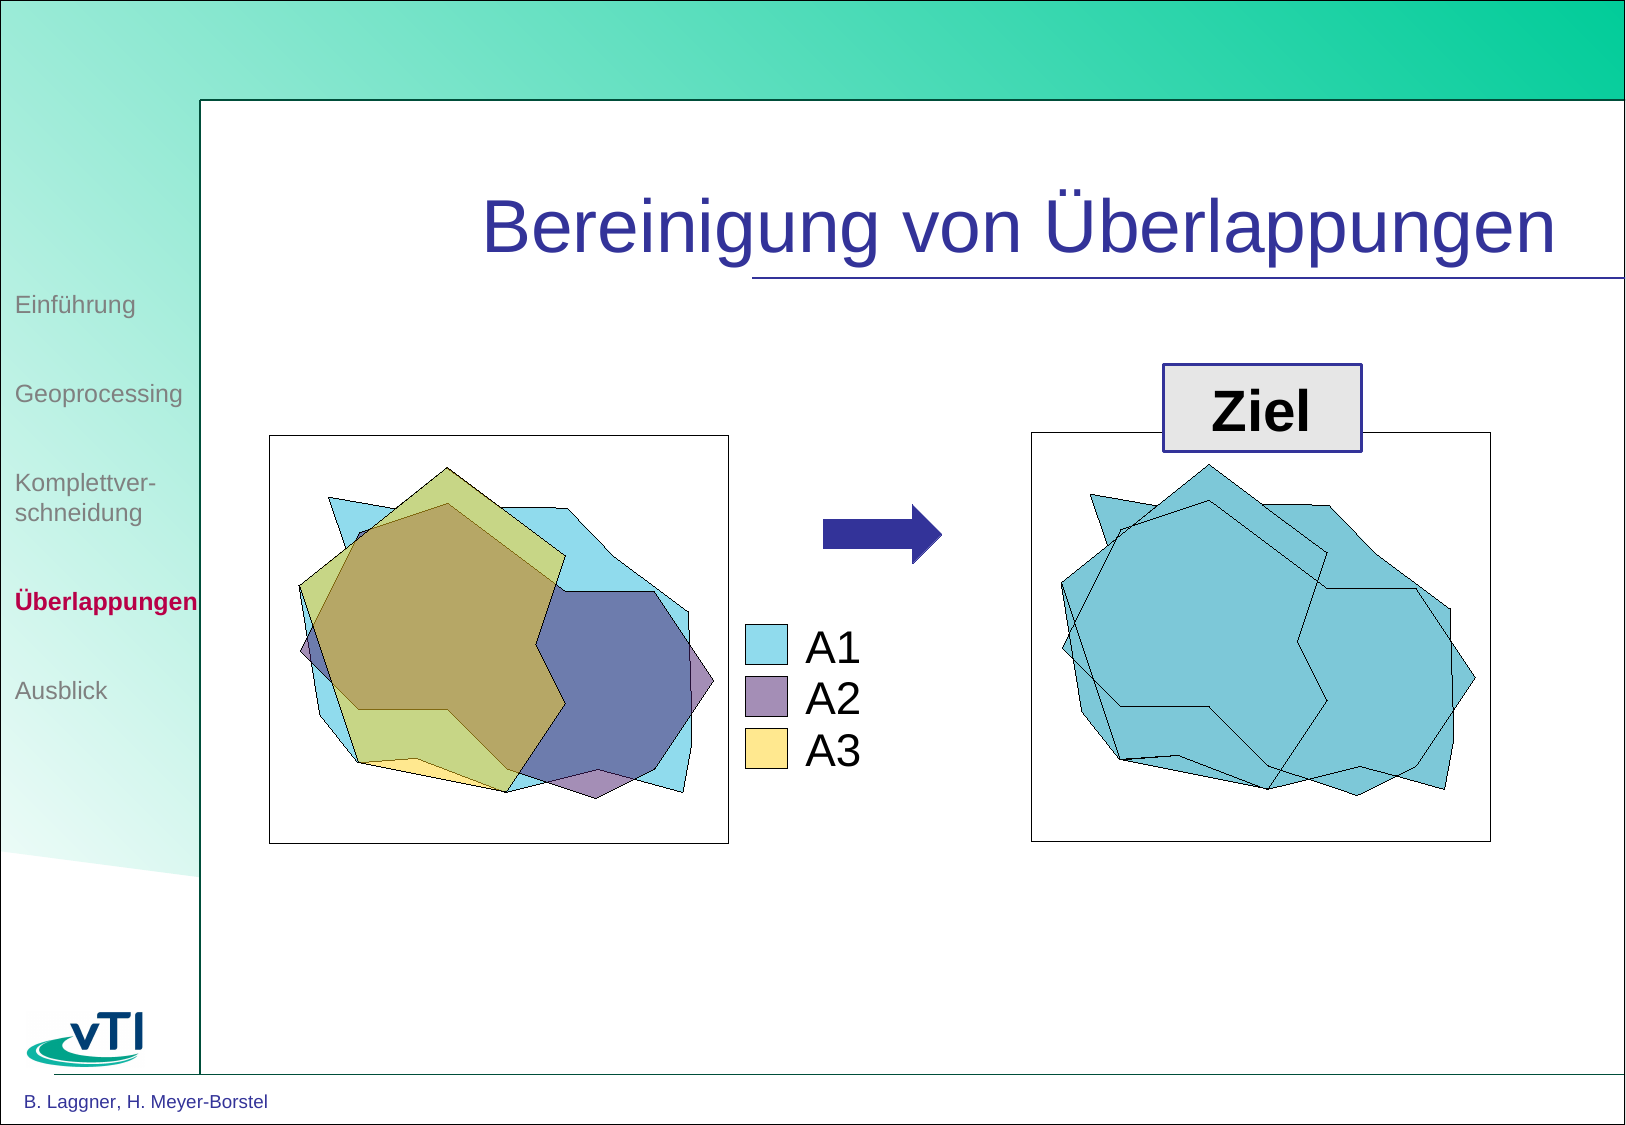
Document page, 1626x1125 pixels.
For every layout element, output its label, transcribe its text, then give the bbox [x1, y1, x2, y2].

text_box [745, 728, 788, 769]
text_box [298, 467, 714, 799]
text_box A1 [790, 609, 877, 661]
text_box Bereinigung von Überlappungen [465, 170, 1573, 276]
text_box [745, 676, 788, 717]
picture [26, 1011, 145, 1068]
text_box A2 [790, 661, 877, 732]
text_box [823, 504, 942, 564]
text_box [1061, 464, 1476, 796]
text_box Ziel [1163, 364, 1362, 452]
text_box [745, 624, 788, 665]
text_box Einführung Geoprocessing Komplettver-schneidung Überlappungen Ausblick [0, 281, 224, 747]
text_box A3 [790, 732, 877, 784]
